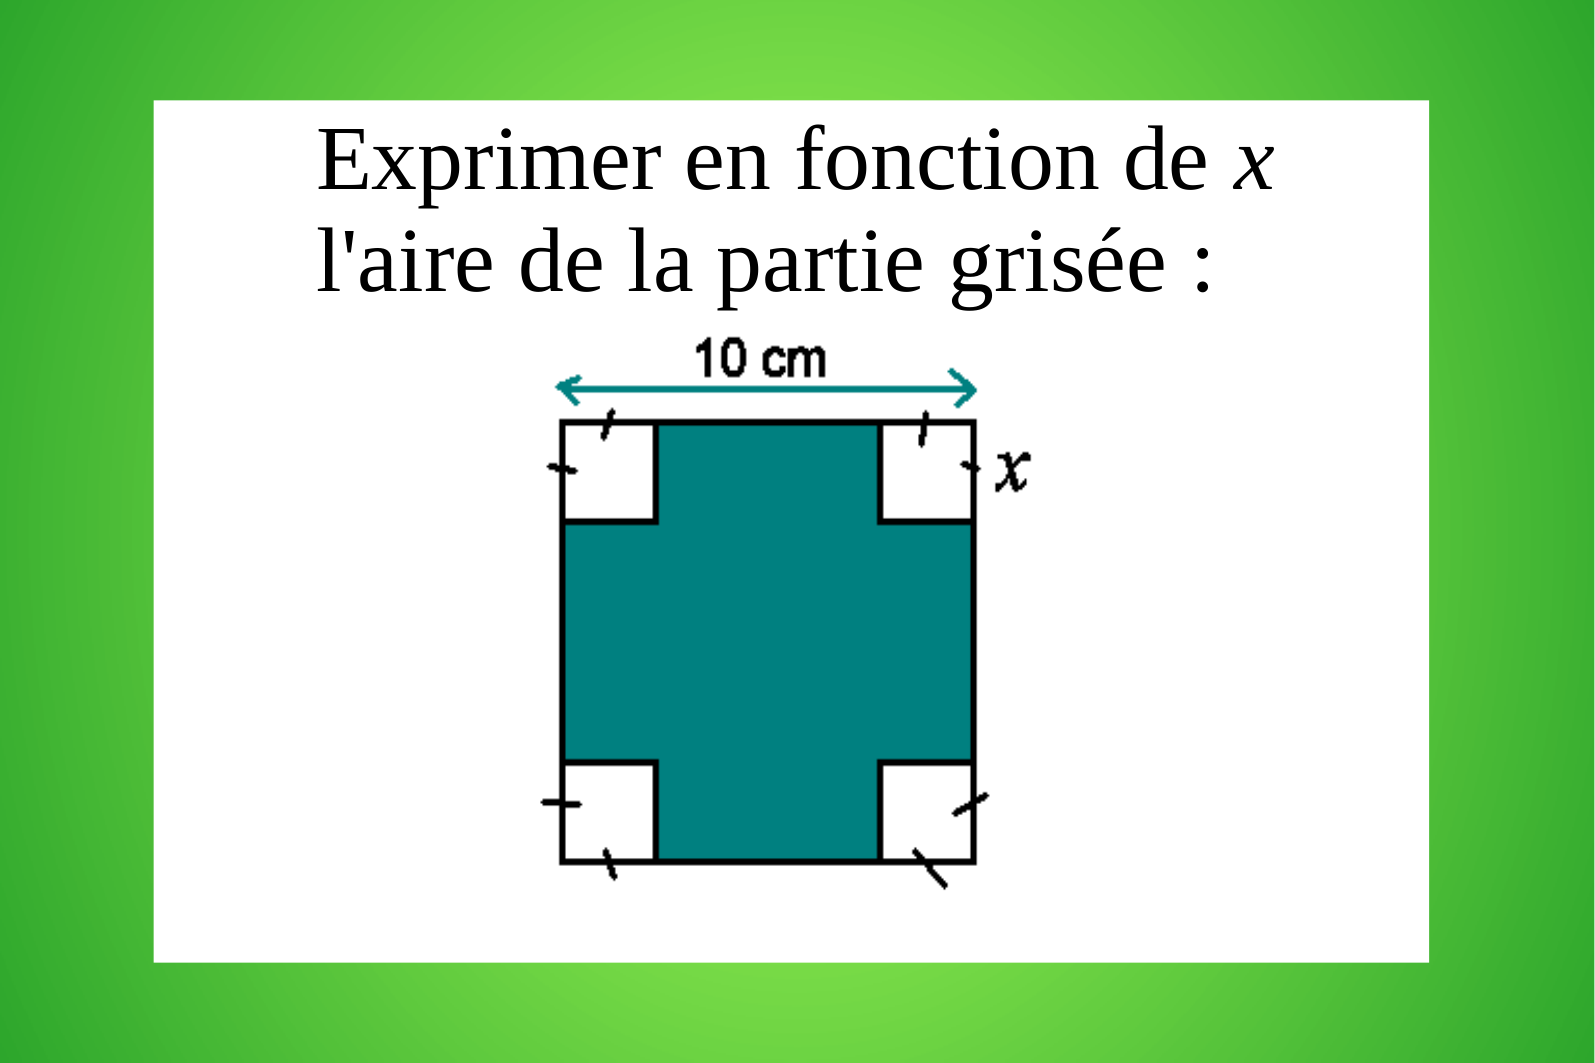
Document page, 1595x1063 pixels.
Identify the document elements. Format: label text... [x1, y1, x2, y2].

picture [0, 0, 1595, 1063]
text_box Exprimer en fonction de x l'aire de la partie grisée : [153, 100, 1430, 963]
